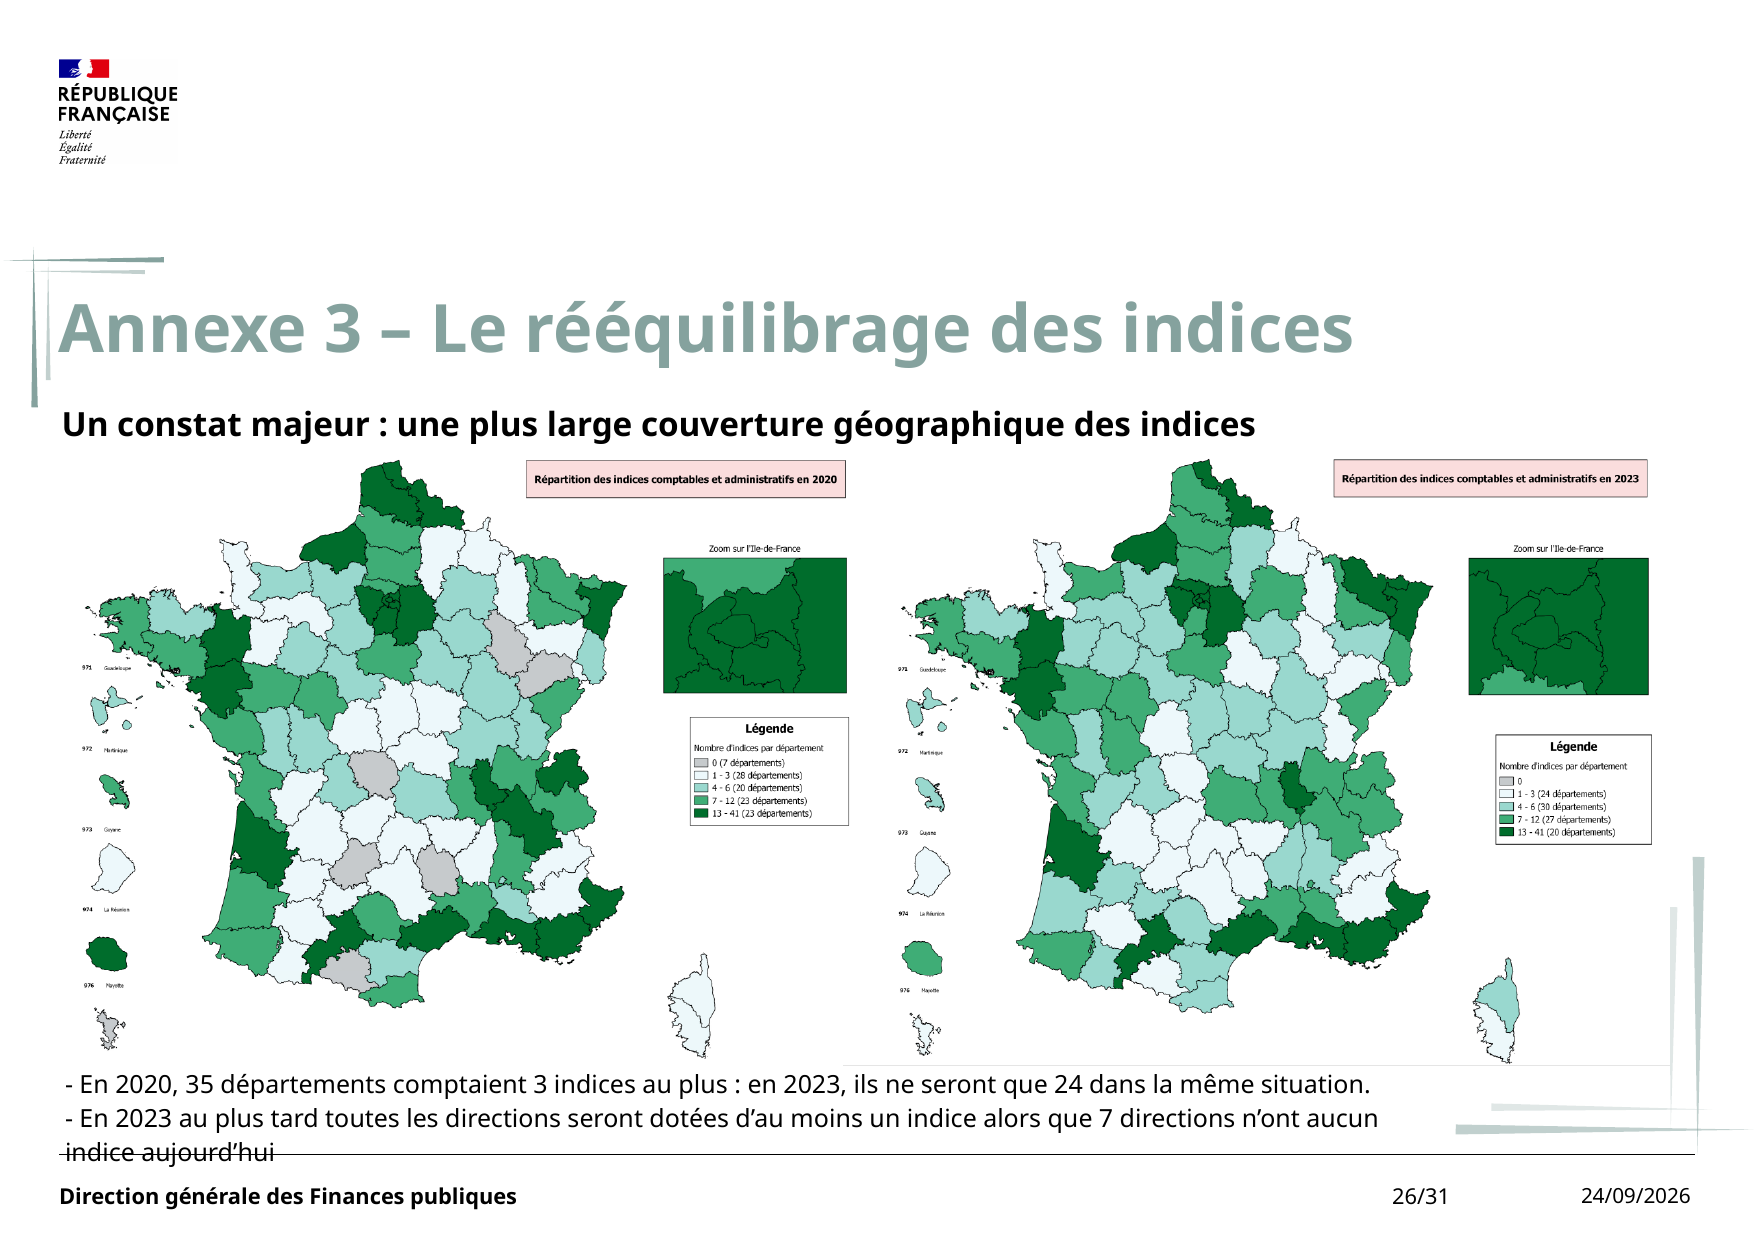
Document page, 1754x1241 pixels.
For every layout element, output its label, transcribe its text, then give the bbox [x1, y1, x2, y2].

text_box Un constat majeur : une plus large couverture géographique des indices [11, 393, 1476, 490]
text_box - En 2020, 35 départements comptaient 3 indices au plus : en 2023, ils ne seront que 24 dans la même situation. - En 2023 au plus tard toutes les directions seront dotées d’au moins un indice alors que 7 directions n’ont aucun indice aujourd’hui [50, 1059, 1456, 1166]
picture [26, 445, 1670, 1066]
list Annexe 3 – Le rééquilibrage des indices [59, 281, 1667, 445]
picture [59, 59, 178, 164]
